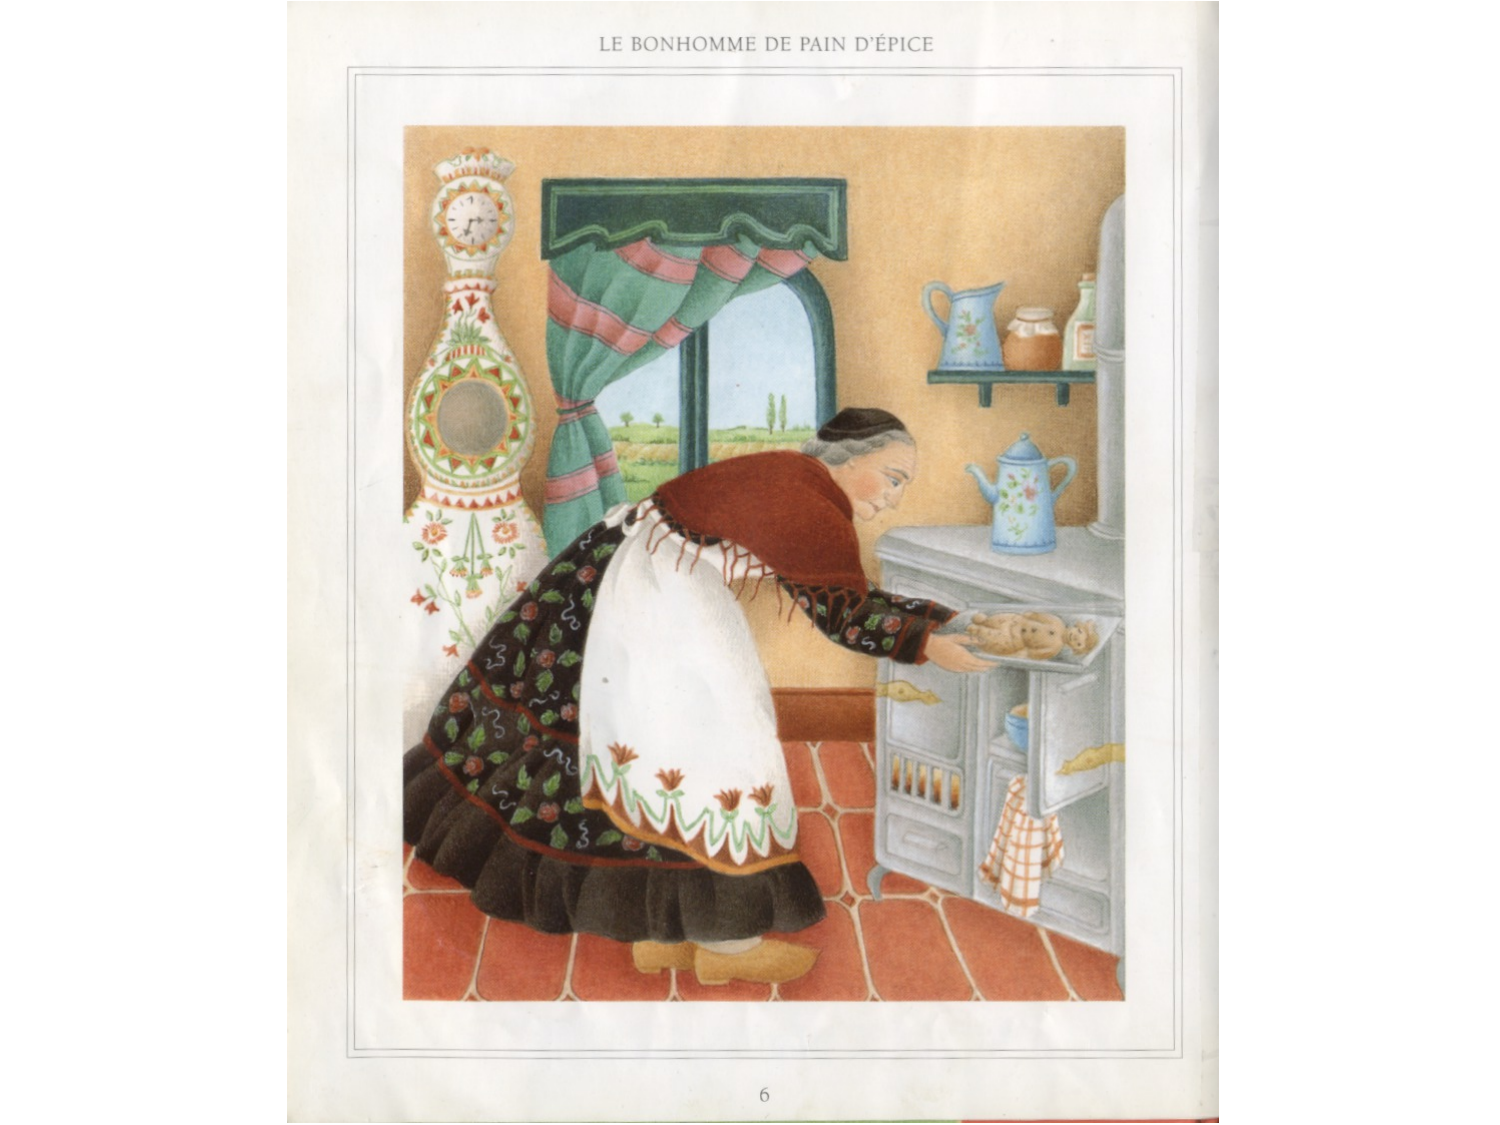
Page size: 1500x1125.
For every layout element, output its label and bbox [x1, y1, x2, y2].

picture [287, 1, 1219, 1123]
